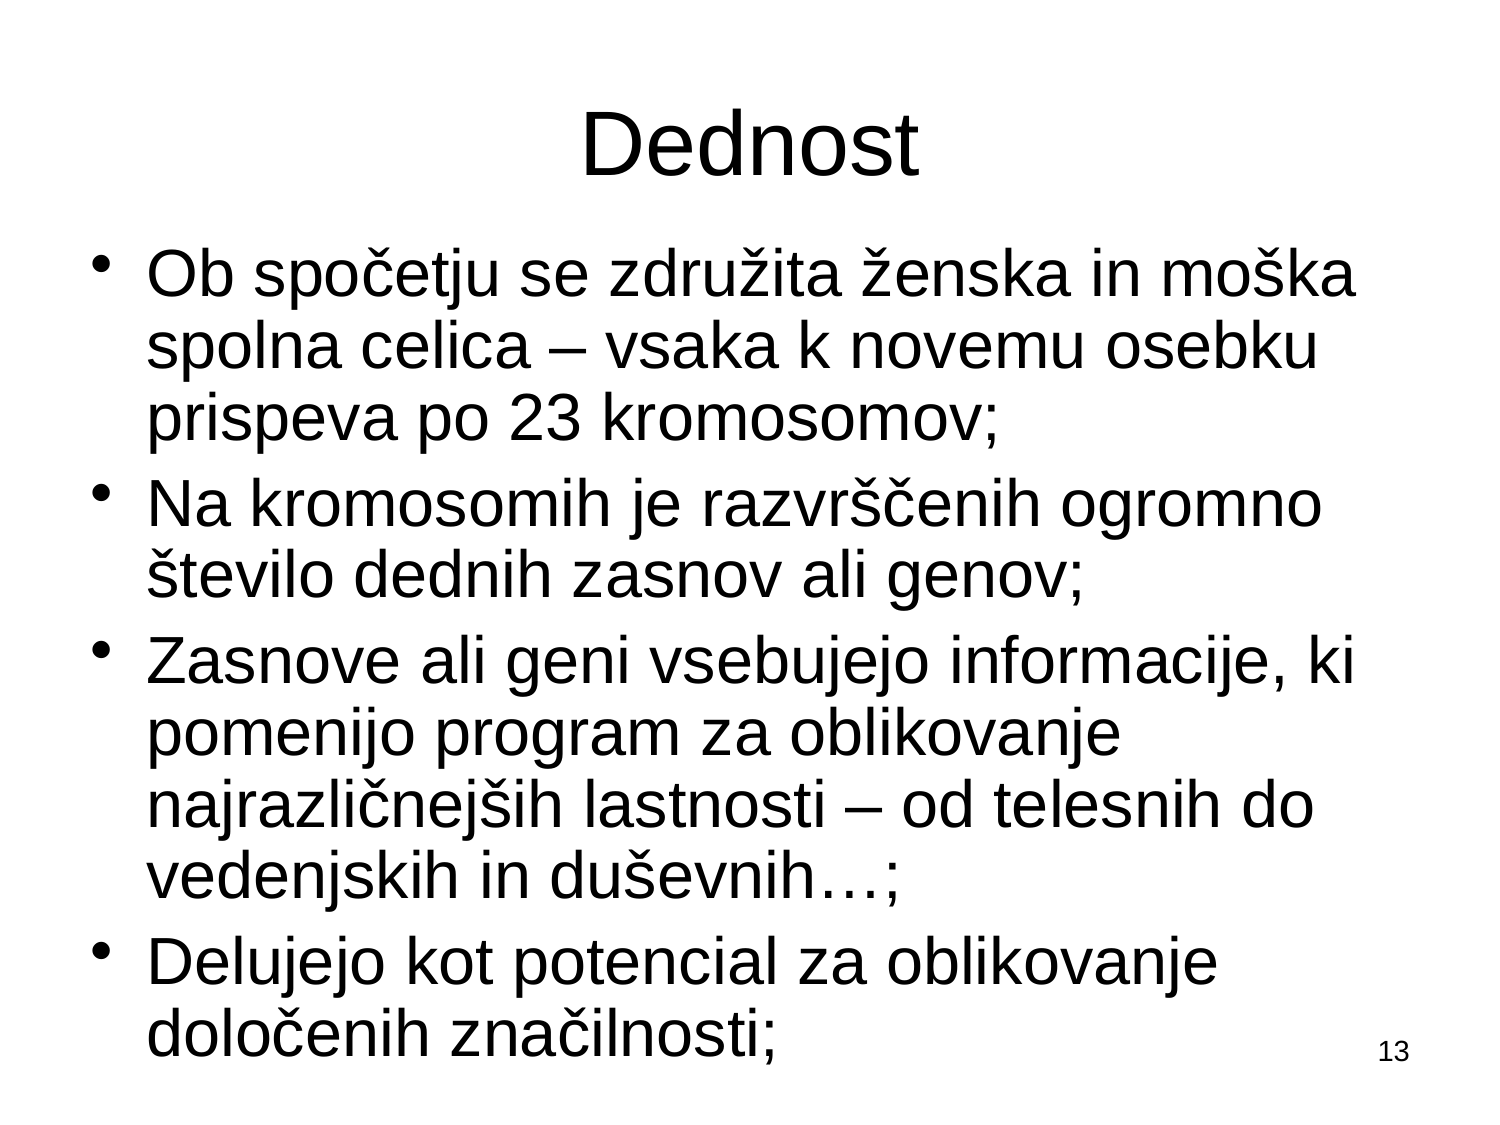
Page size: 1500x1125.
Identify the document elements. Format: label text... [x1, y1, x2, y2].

title Dednost [75, 45, 1425, 231]
list Ob spočetju se združita ženska in moška spolna celica – vsaka k novemu osebku prispeva po 23 kromosomov; Na kromosomih je razvrščenih ogromno število dednih zasnov ali genov; Zasnove ali geni vsebujejo informacije, ki pomenijo program za oblikovanje najrazličnejših lastnosti – od telesnih do vedenjskih in duševnih…; Delujejo kot potencial za oblikovanje določenih značilnosti; [75, 231, 1425, 1125]
